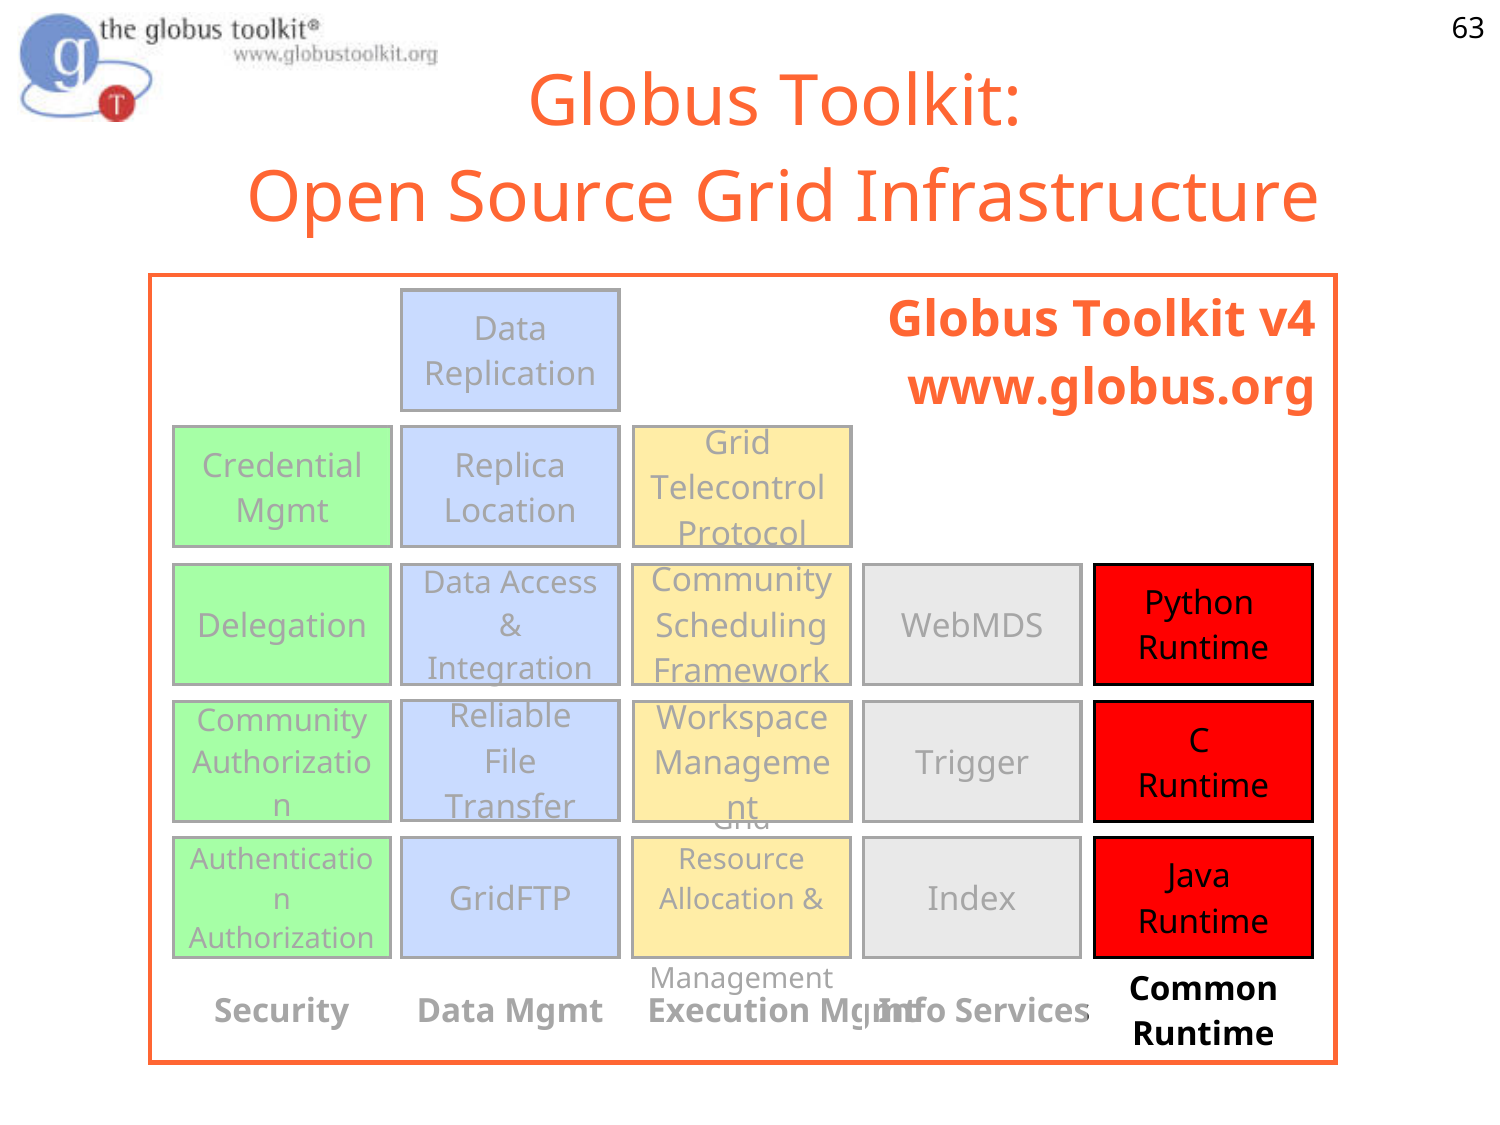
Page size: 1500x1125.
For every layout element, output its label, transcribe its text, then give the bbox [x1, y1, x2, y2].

text_box Globus Toolkit: Open Source Grid Infrastructure [137, 125, 1413, 250]
text_box [162, 287, 1088, 1051]
text_box Java Runtime [1094, 837, 1313, 958]
text_box Python Runtime [1094, 564, 1313, 685]
text_box Data Mgmt [401, 1051, 620, 1055]
text_box Common Runtime [1094, 965, 1313, 1055]
text_box Info Services [863, 1050, 1082, 1055]
text_box Execution Mgmt [632, 1050, 851, 1055]
picture [17, 12, 438, 122]
text_box Globus Toolkit v4 www.globus.org [814, 274, 1332, 427]
text_box Security [173, 1050, 391, 1055]
text_box C Runtime [1094, 701, 1313, 822]
